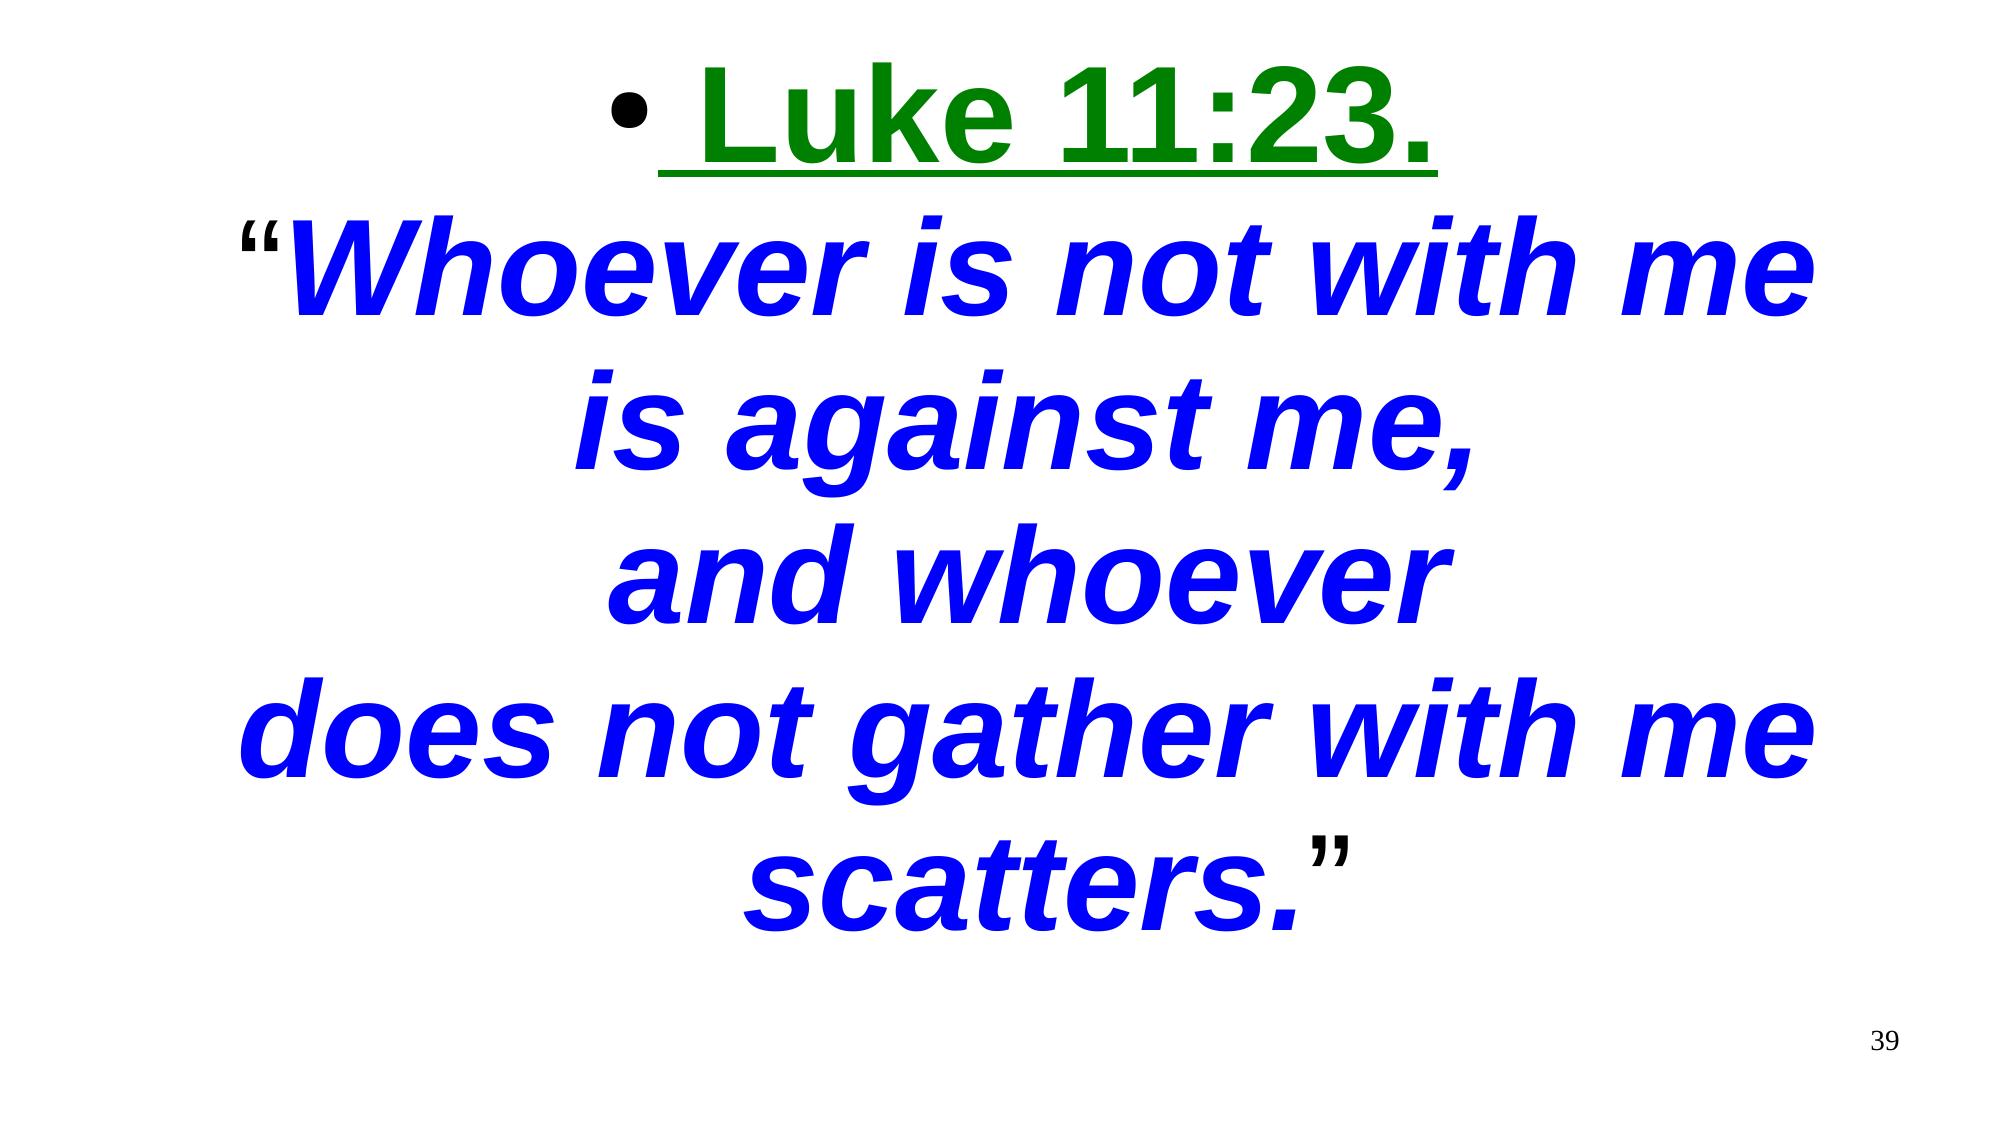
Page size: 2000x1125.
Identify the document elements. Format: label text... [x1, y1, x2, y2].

list Luke 11:23. “Whoever is not with me is against me, and whoever does not gather with me scatters.” [37, 37, 1988, 1125]
